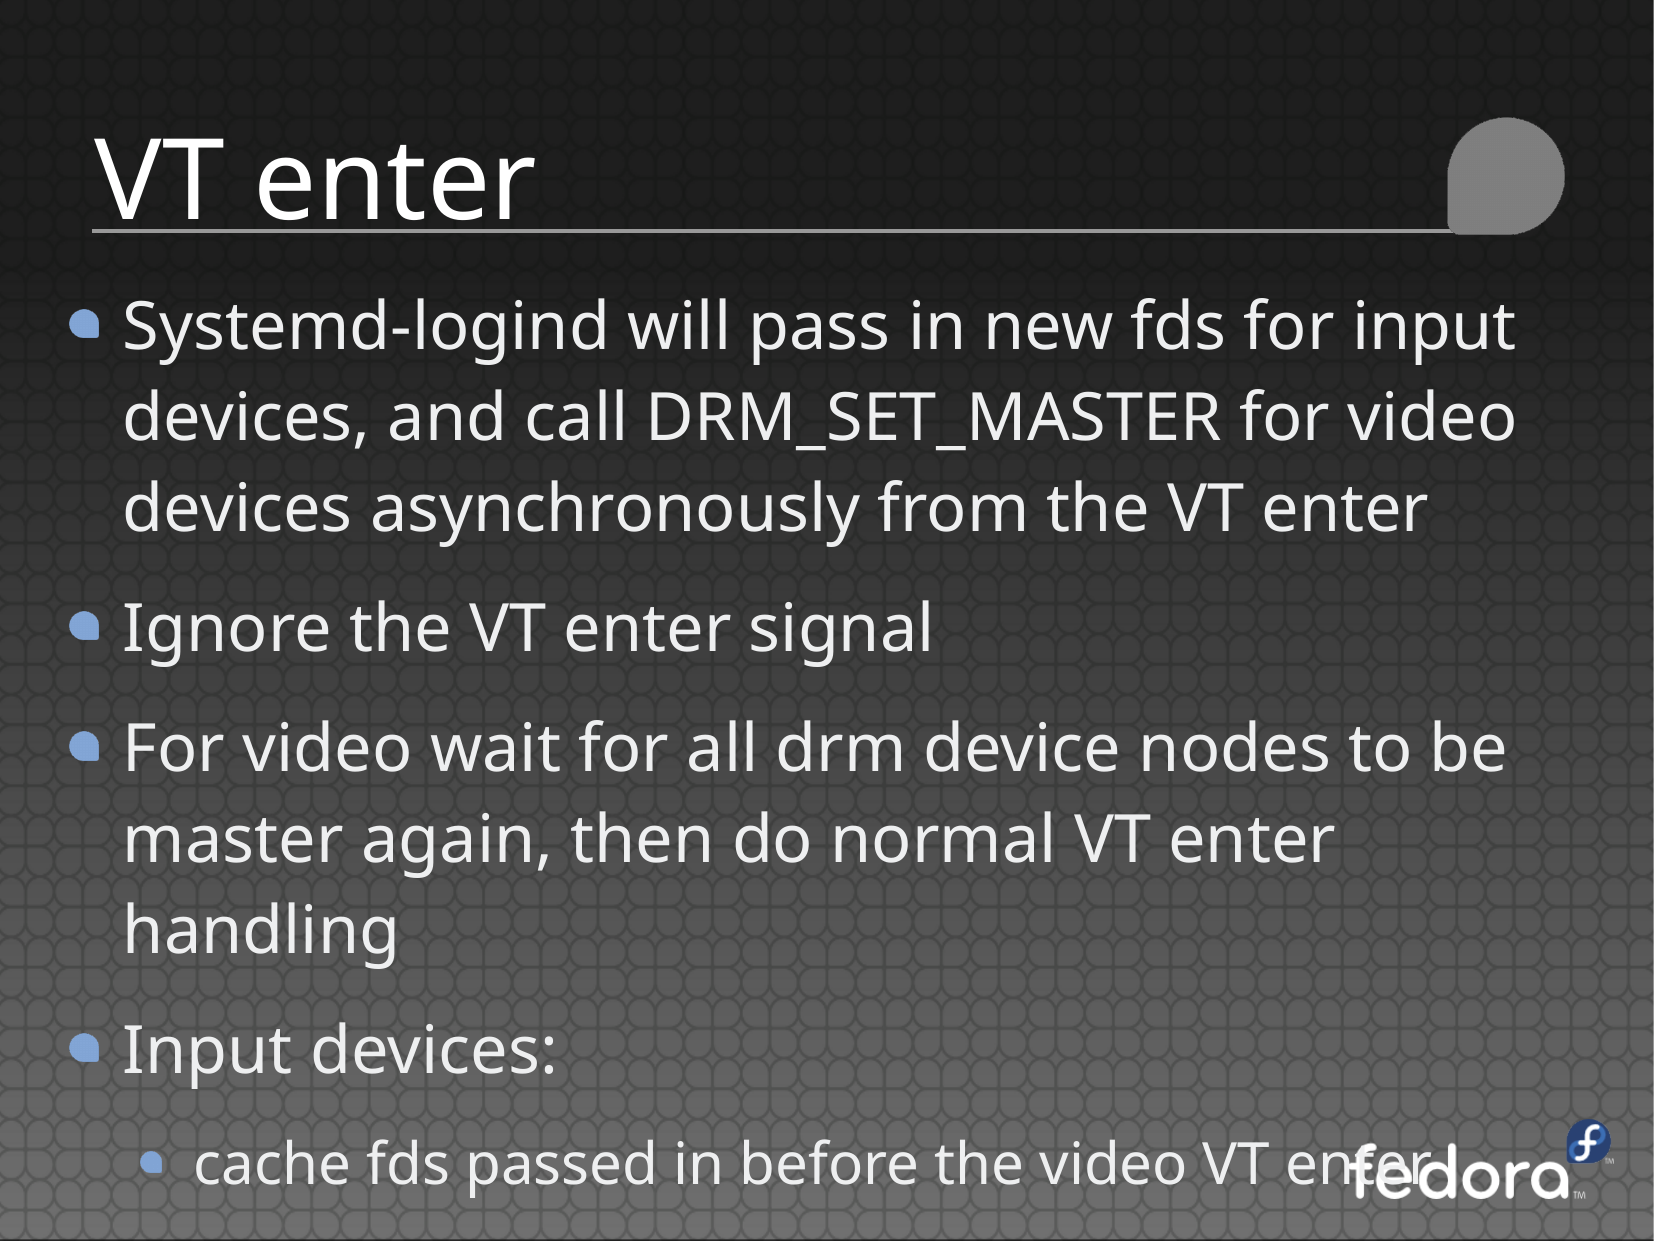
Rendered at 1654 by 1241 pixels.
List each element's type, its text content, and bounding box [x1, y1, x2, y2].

list Systemd-logind will pass in new fds for input devices, and call DRM_SET_MASTER for video devices asynchronously from the VT enter Ignore the VT enter signal For video wait for all drm device nodes to be master again, then do normal VT enter handling Input devices: cache fds passed in before the video VT enter Re-enable immediately after video VT enter [52, 278, 1571, 1101]
picture [0, 0, 1654, 1241]
title VT enter [94, 100, 1426, 251]
